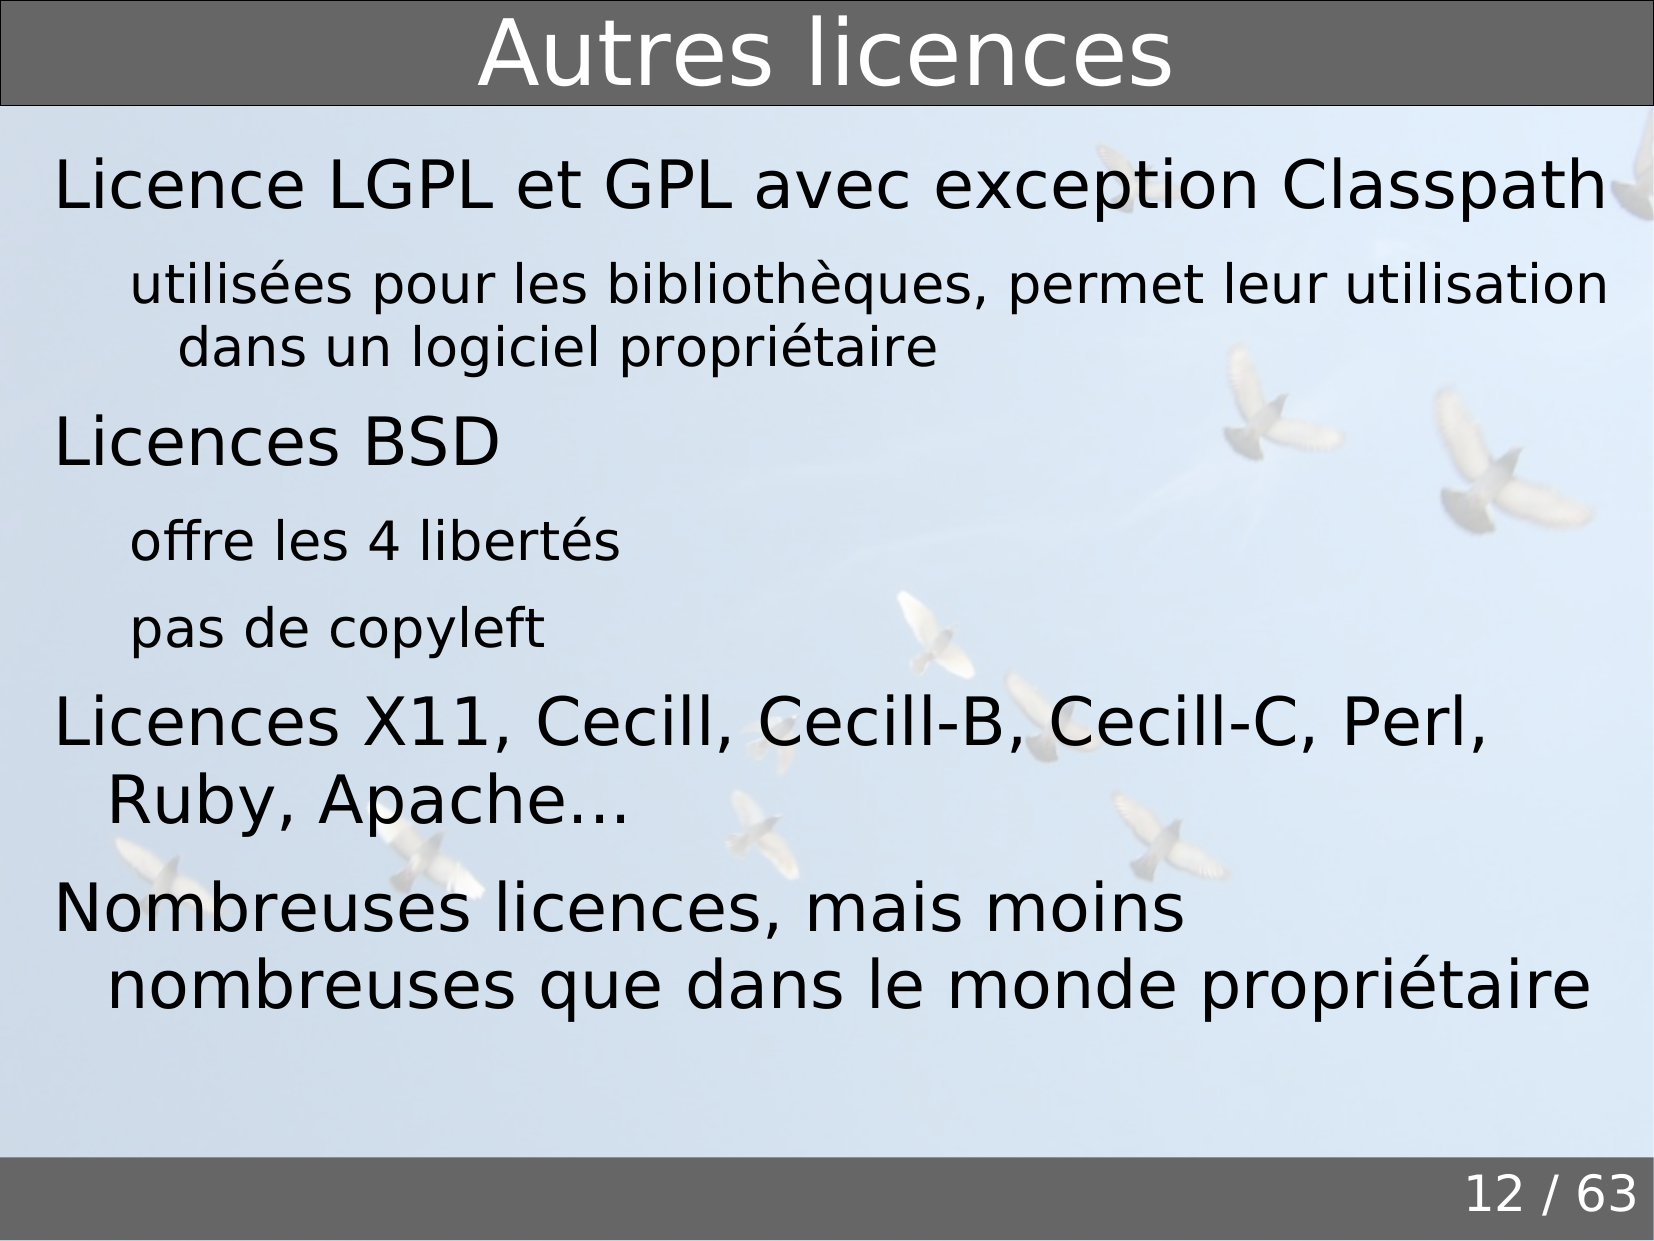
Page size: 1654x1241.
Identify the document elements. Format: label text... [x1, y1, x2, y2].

title Autres licences [0, 0, 1654, 107]
list Licence LGPL et GPL avec exception Classpath utilisées pour les bibliothèques, permet leur utilisation dans un logiciel propriétaire Licences BSD offre les 4 libertés pas de copyleft Licences X11, Cecill, Cecill-B, Cecill-C, Perl, Ruby, Apache... Nombreuses licences, mais moins nombreuses que dans le monde propriétaire [35, 146, 1620, 1103]
